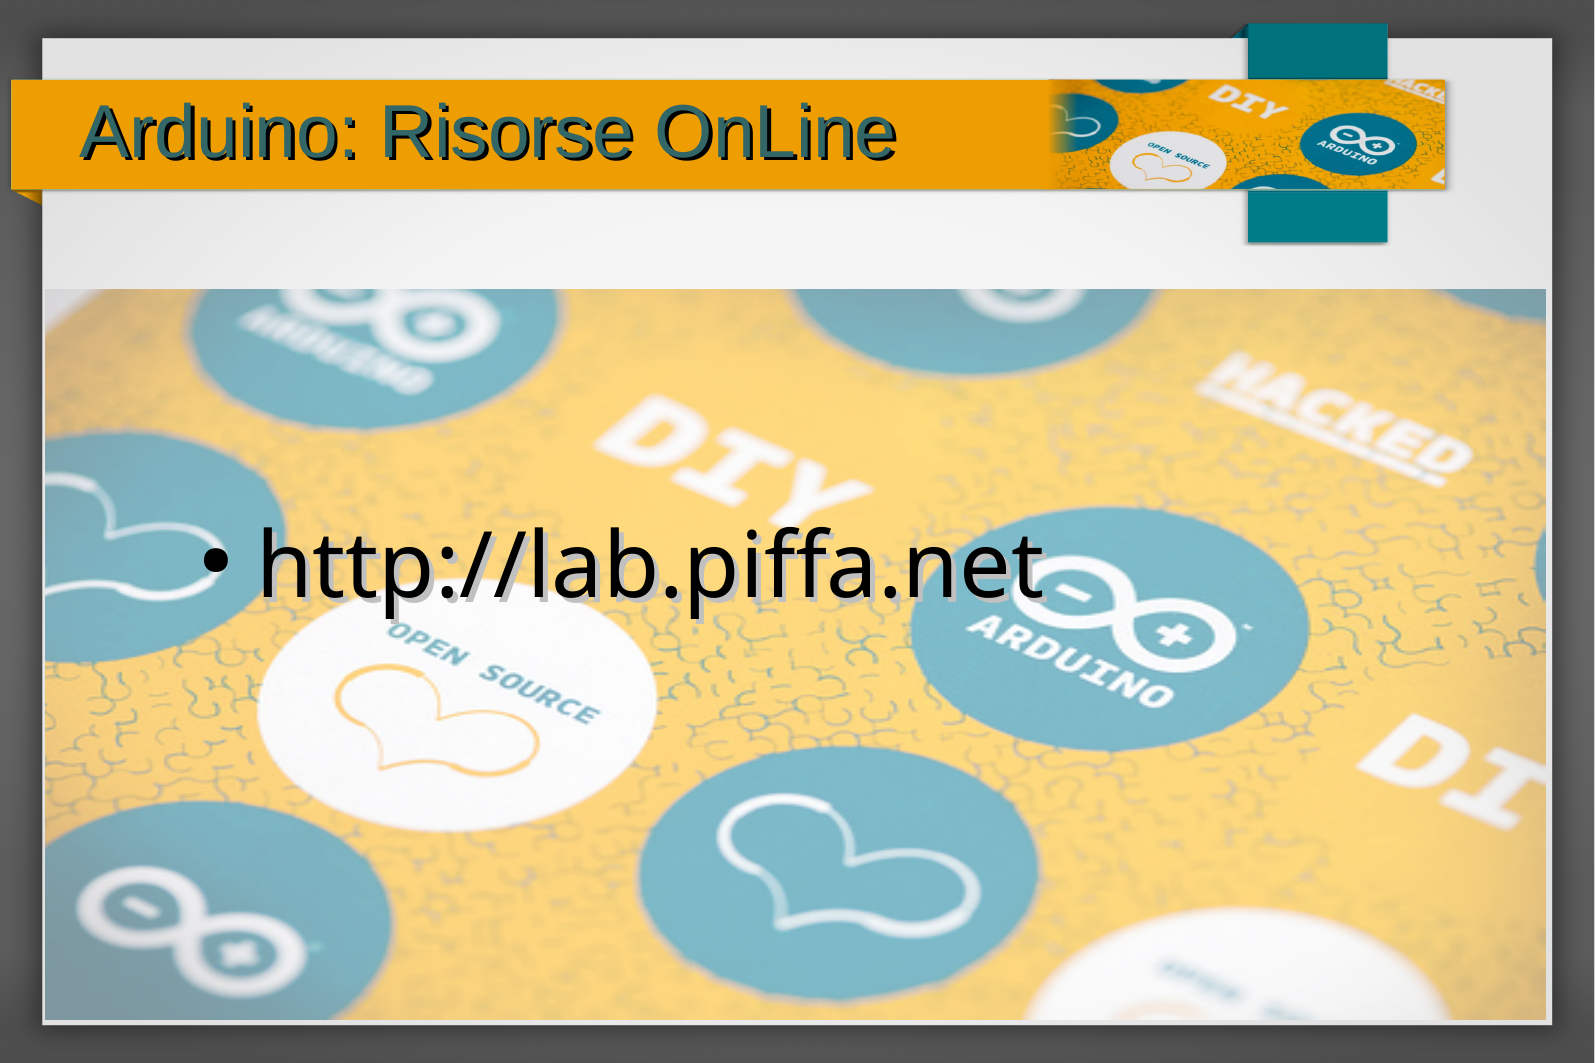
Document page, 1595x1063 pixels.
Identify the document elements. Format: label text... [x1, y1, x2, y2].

subtitle http://lab.piffa.net [180, 315, 1066, 811]
title Arduino: Risorse OnLine [79, 80, 1219, 183]
picture [0, 0, 1595, 1063]
